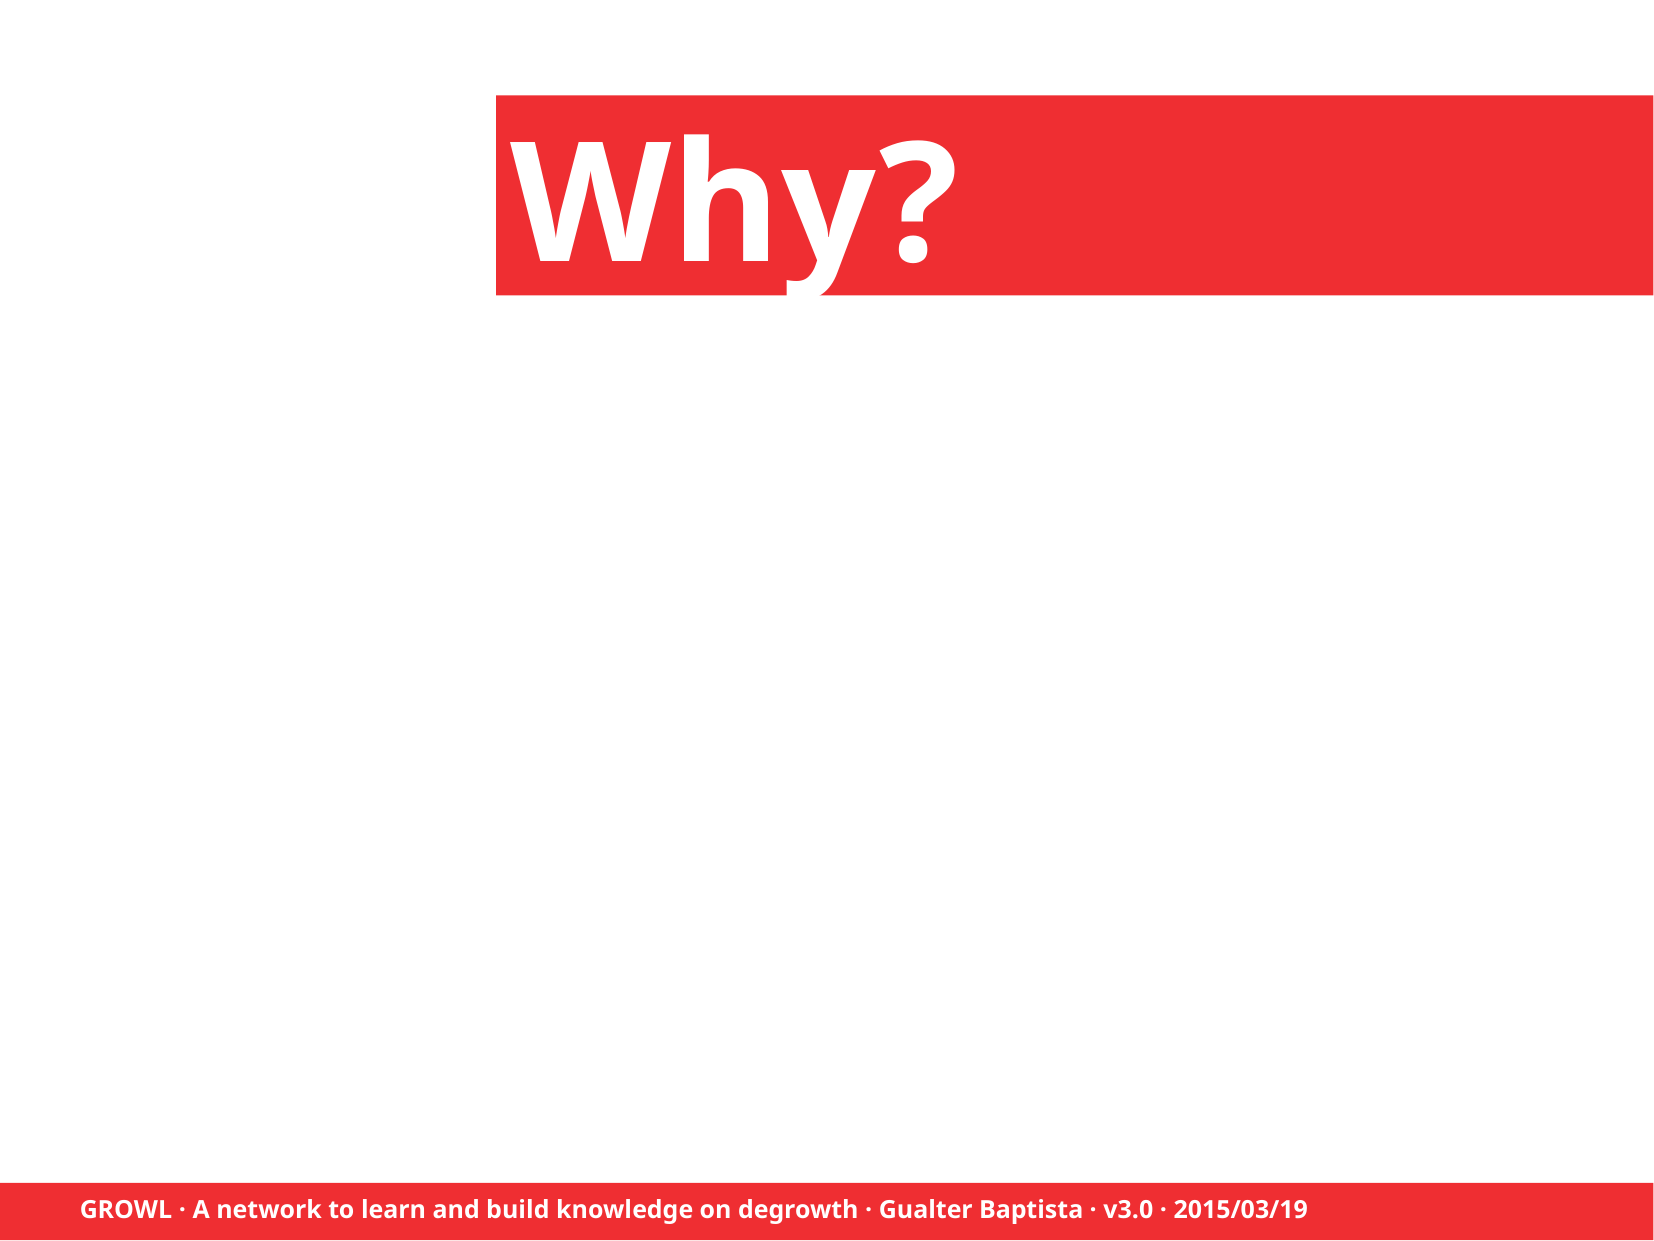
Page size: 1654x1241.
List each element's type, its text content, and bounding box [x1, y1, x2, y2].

title Why? [496, 95, 1654, 296]
